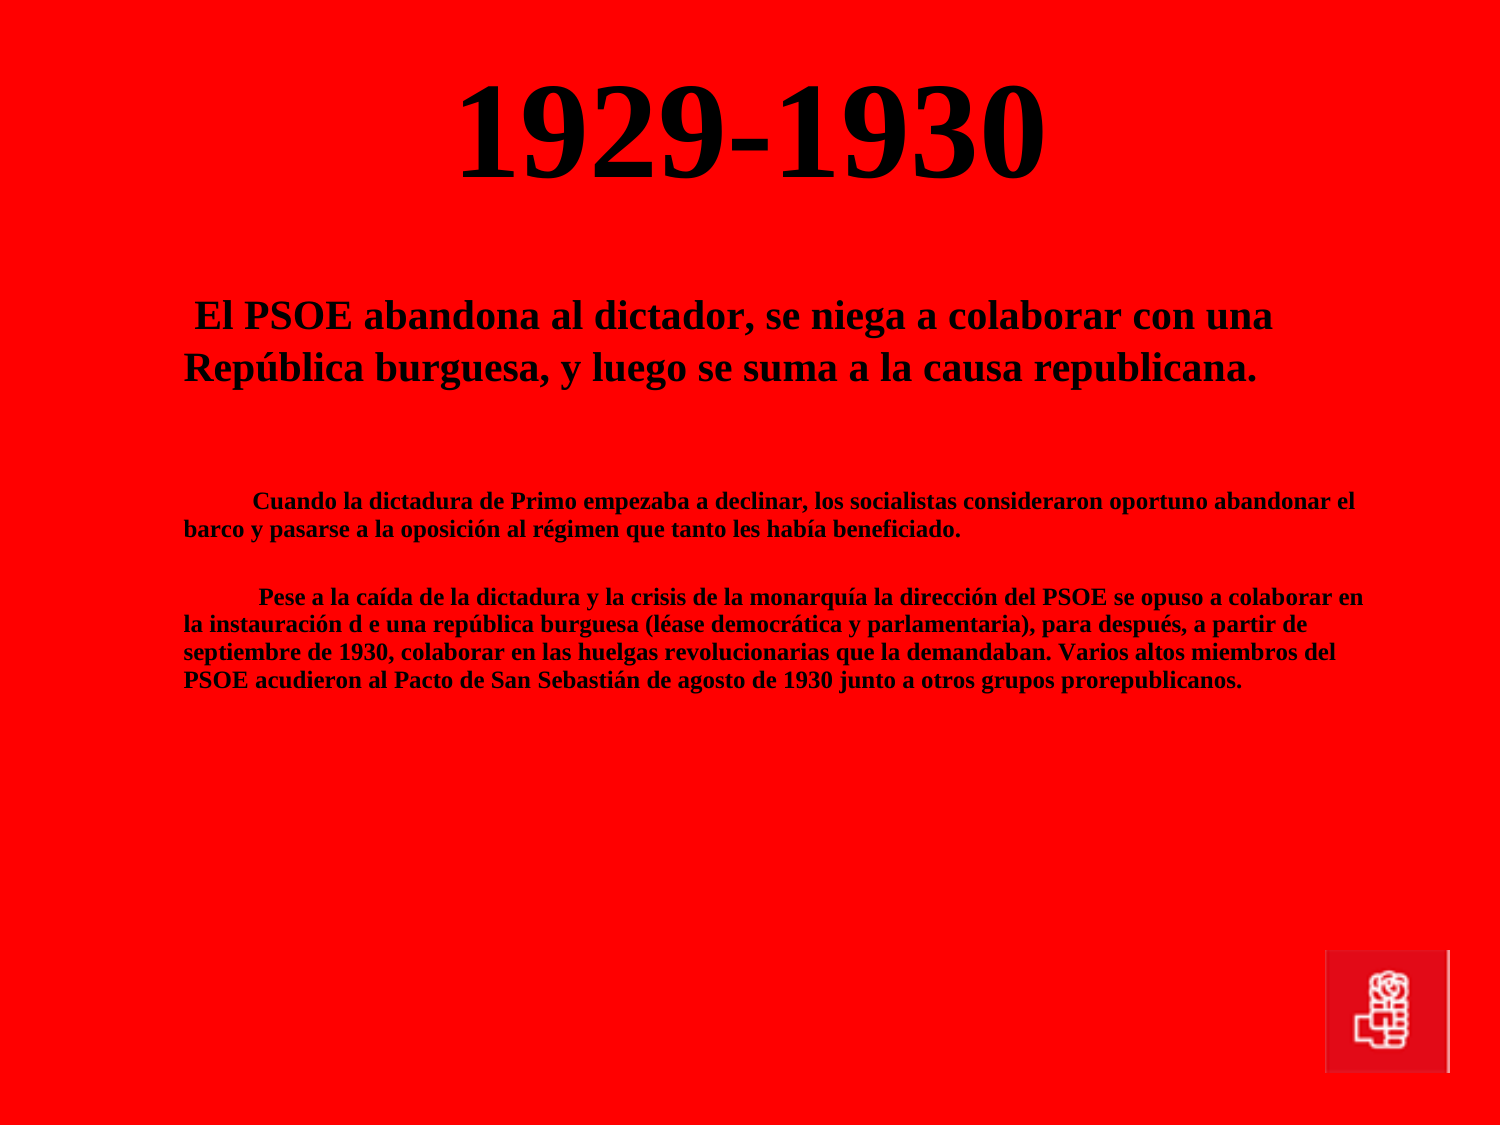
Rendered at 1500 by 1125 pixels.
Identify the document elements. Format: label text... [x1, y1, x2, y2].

list El PSOE abandona al dictador, se niega a colaborar con una República burguesa, y luego se suma a la causa republicana. Cuando la dictadura de Primo empezaba a declinar, los socialistas consideraron oportuno abandonar el barco y pasarse a la oposición al régimen que tanto les había beneficiado. Pese a la caída de la dictadura y la crisis de la monarquía la dirección del PSOE se opuso a colaborar en la instauración d e una república burguesa (léase democrática y parlamentaria), para después, a partir de septiembre de 1930, colaborar en las huelgas revolucionarias que la demandaban. Varios altos miembros del PSOE acudieron al Pacto de San Sebastián de agosto de 1930 junto a otros grupos prorepublicanos. [112, 262, 1388, 1001]
picture [1325, 950, 1450, 1073]
title 1929-1930 [112, 41, 1388, 222]
